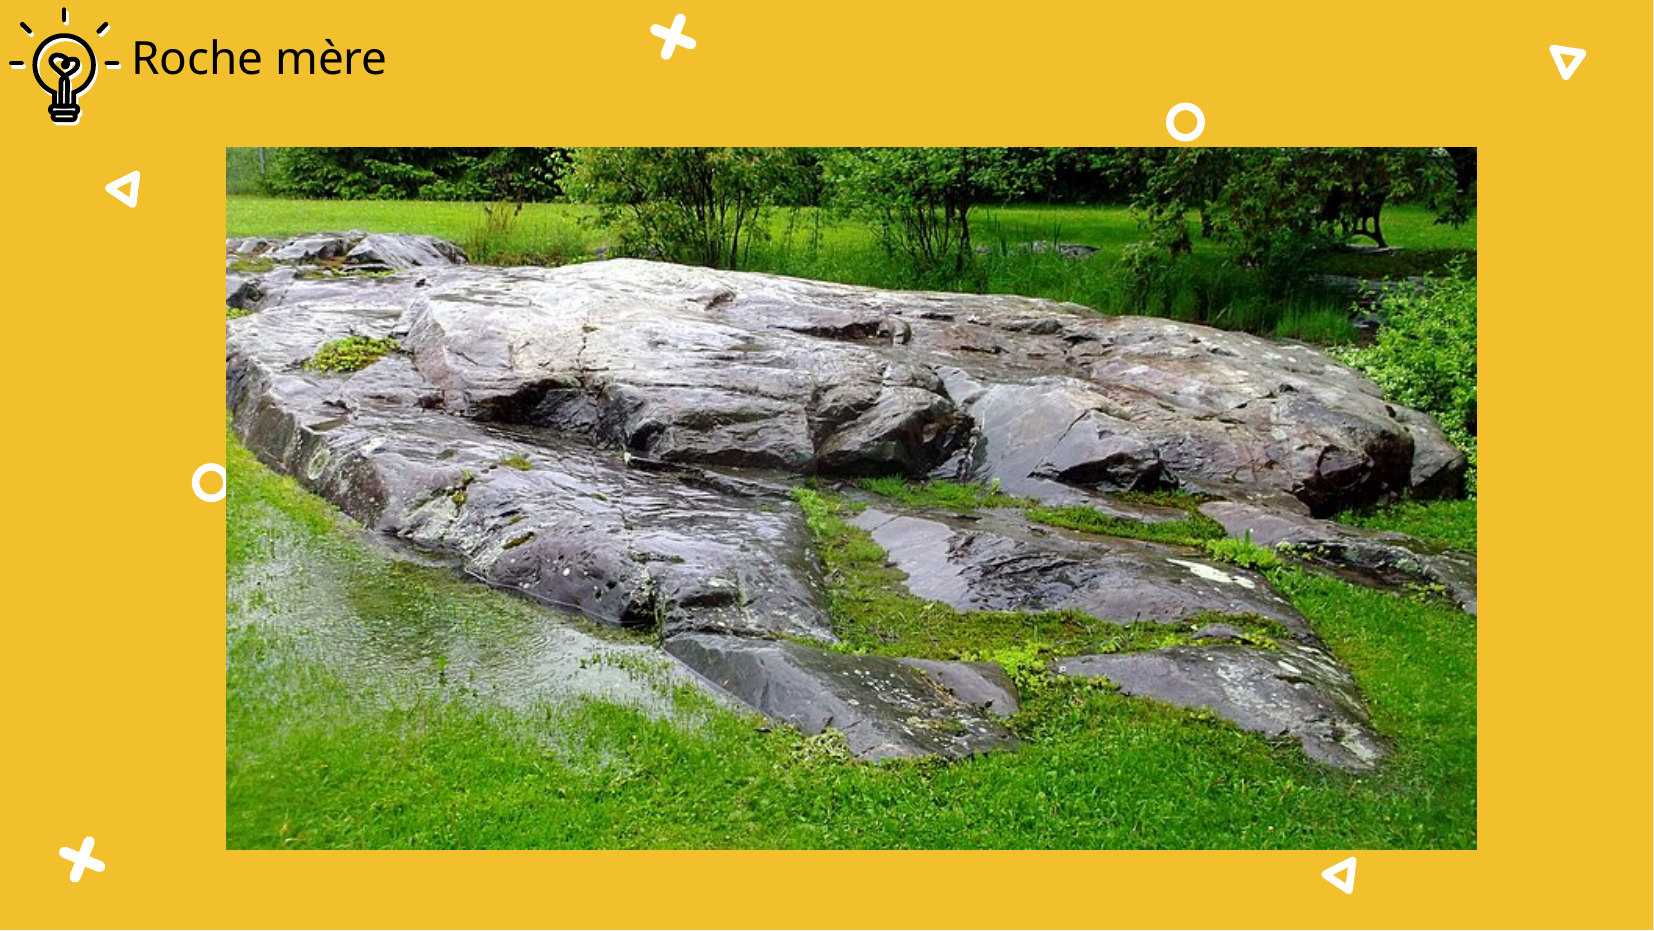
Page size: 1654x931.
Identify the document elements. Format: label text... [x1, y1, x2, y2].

picture [226, 147, 1477, 850]
title Roche mère [131, 0, 1447, 120]
